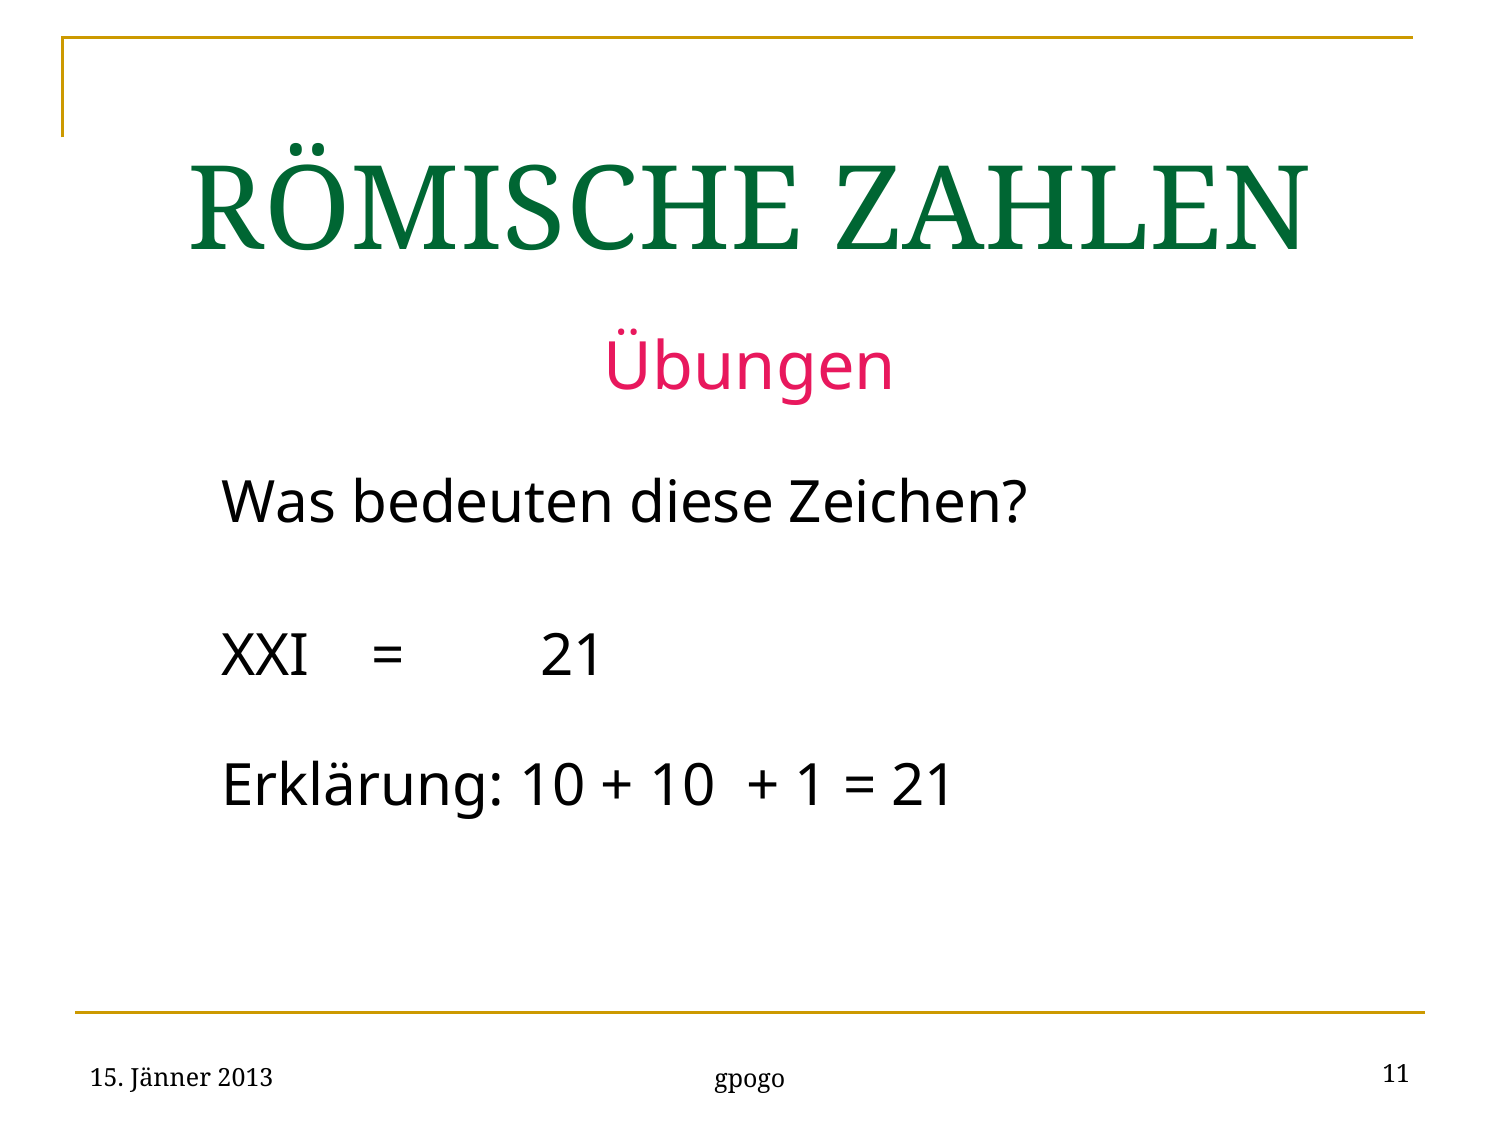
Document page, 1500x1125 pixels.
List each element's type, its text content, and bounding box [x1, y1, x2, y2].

text_box Übungen [437, 315, 1063, 411]
text_box gpogo [512, 1025, 988, 1101]
title RÖMISCHE ZAHLEN [141, 82, 1359, 279]
text_box <Nummer> [1074, 1024, 1426, 1100]
text_box 15. Jänner 2013 [74, 1024, 426, 1100]
text_box XXI = [206, 609, 444, 696]
text_box 21 [525, 609, 763, 696]
text_box Erklärung: 10 + 10 + 1 = 21 [206, 739, 1294, 826]
text_box Was bedeuten diese Zeichen? [206, 456, 1294, 542]
